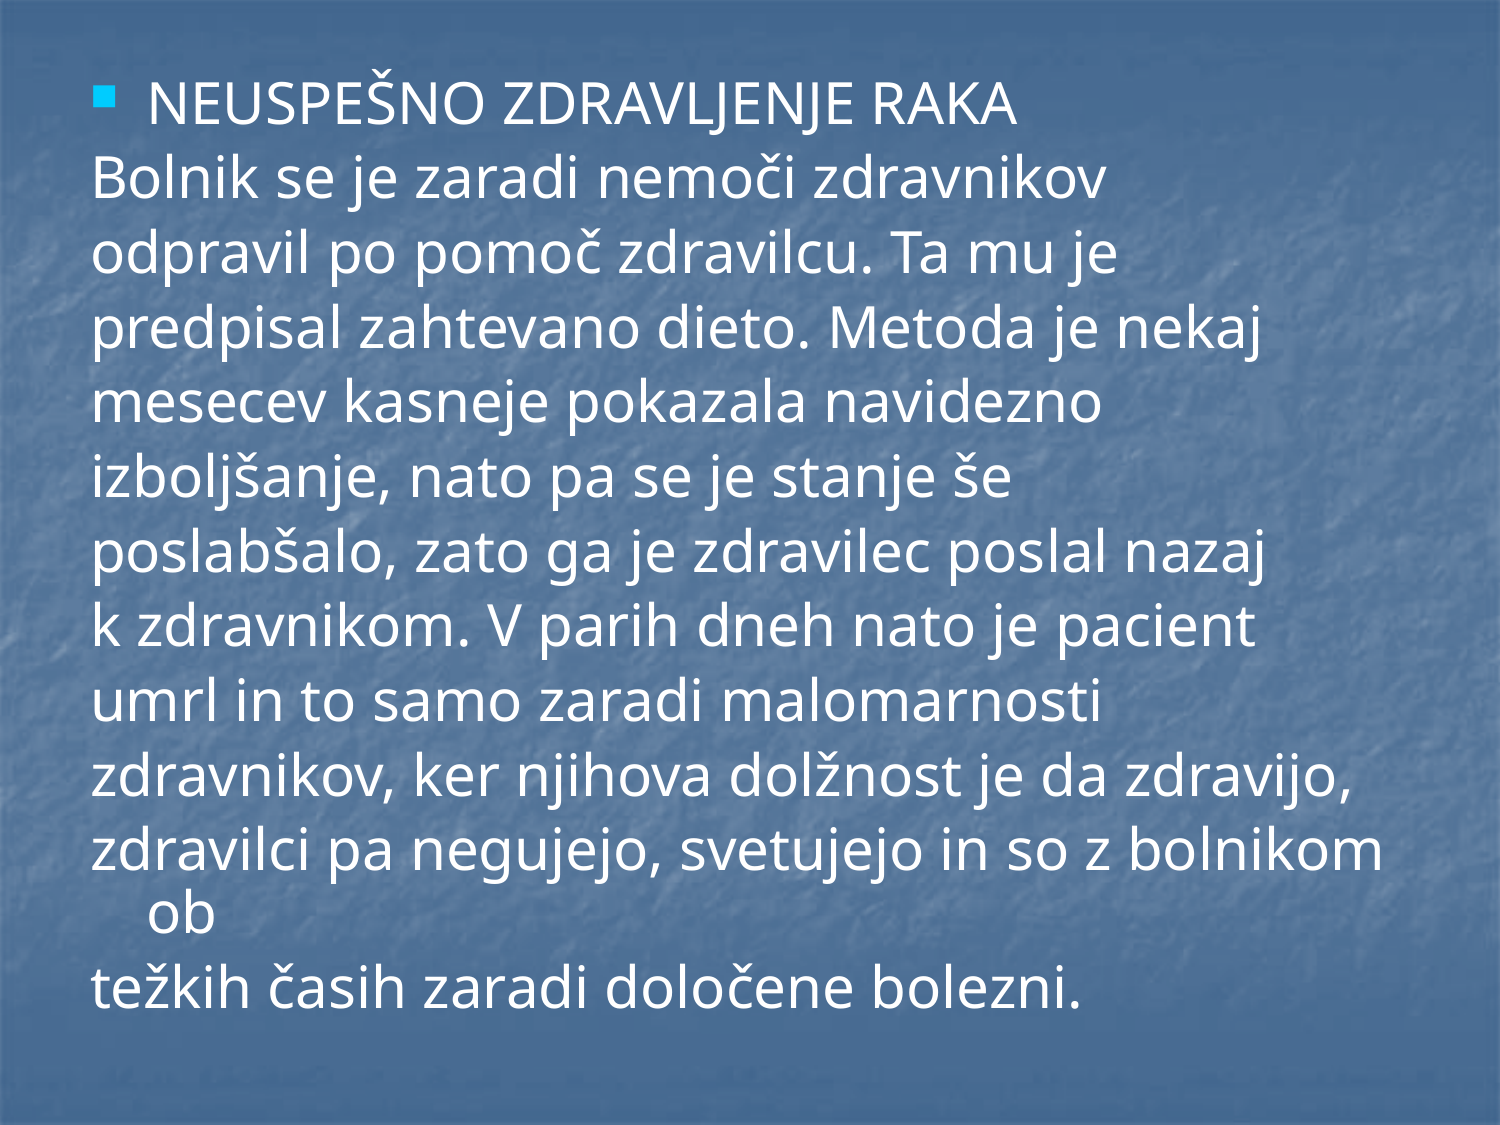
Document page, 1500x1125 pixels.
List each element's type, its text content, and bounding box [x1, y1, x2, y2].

list NEUSPEŠNO ZDRAVLJENJE RAKA Bolnik se je zaradi nemoči zdravnikov odpravil po pomoč zdravilcu. Ta mu je predpisal zahtevano dieto. Metoda je nekaj mesecev kasneje pokazala navidezno izboljšanje, nato pa se je stanje še poslabšalo, zato ga je zdravilec poslal nazaj k zdravnikom. V parih dneh nato je pacient umrl in to samo zaradi malomarnosti zdravnikov, ker njihova dolžnost je da zdravijo, zdravilci pa negujejo, svetujejo in so z bolnikom ob težkih časih zaradi določene bolezni. [75, 66, 1425, 1000]
picture [0, 0, 1500, 1125]
